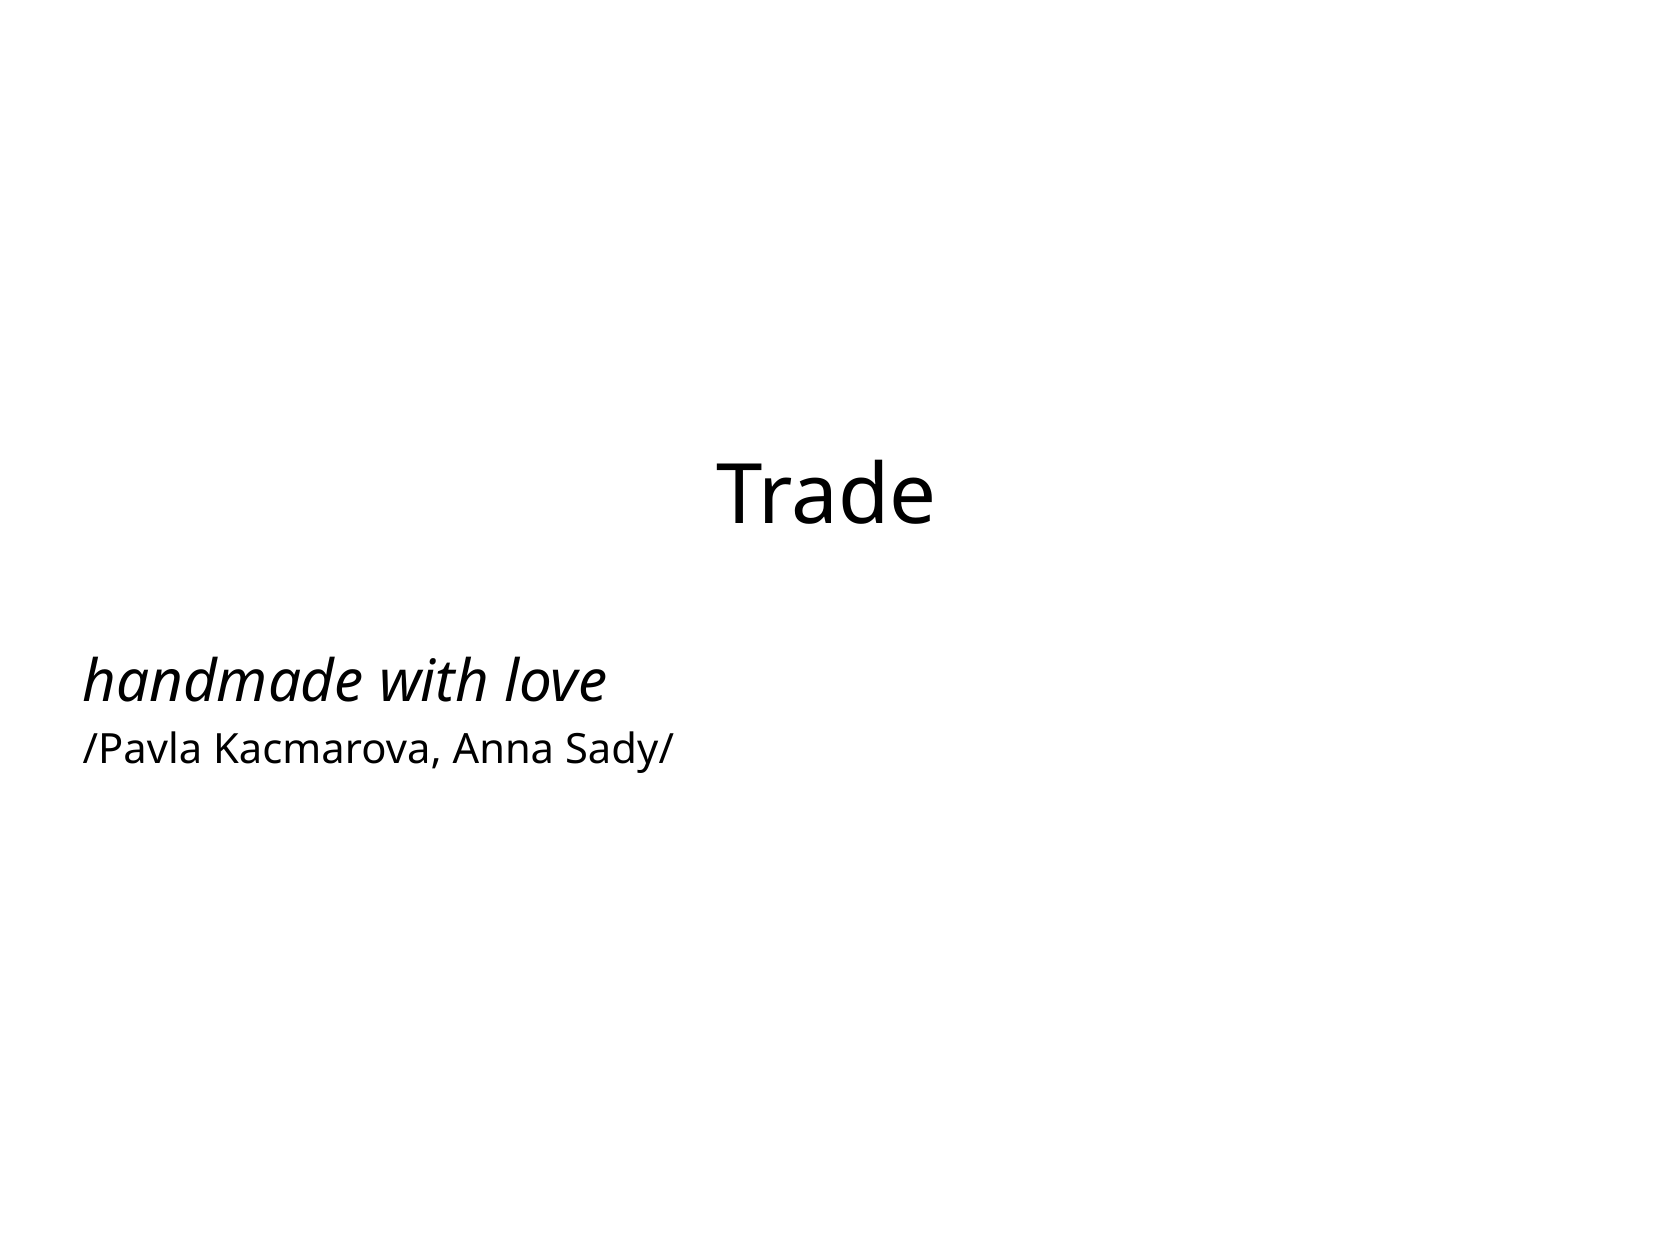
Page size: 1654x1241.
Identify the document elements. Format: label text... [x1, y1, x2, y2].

subtitle Trade handmade with love /Pavla Kacmarova, Anna Sady/ [82, 200, 1571, 1010]
